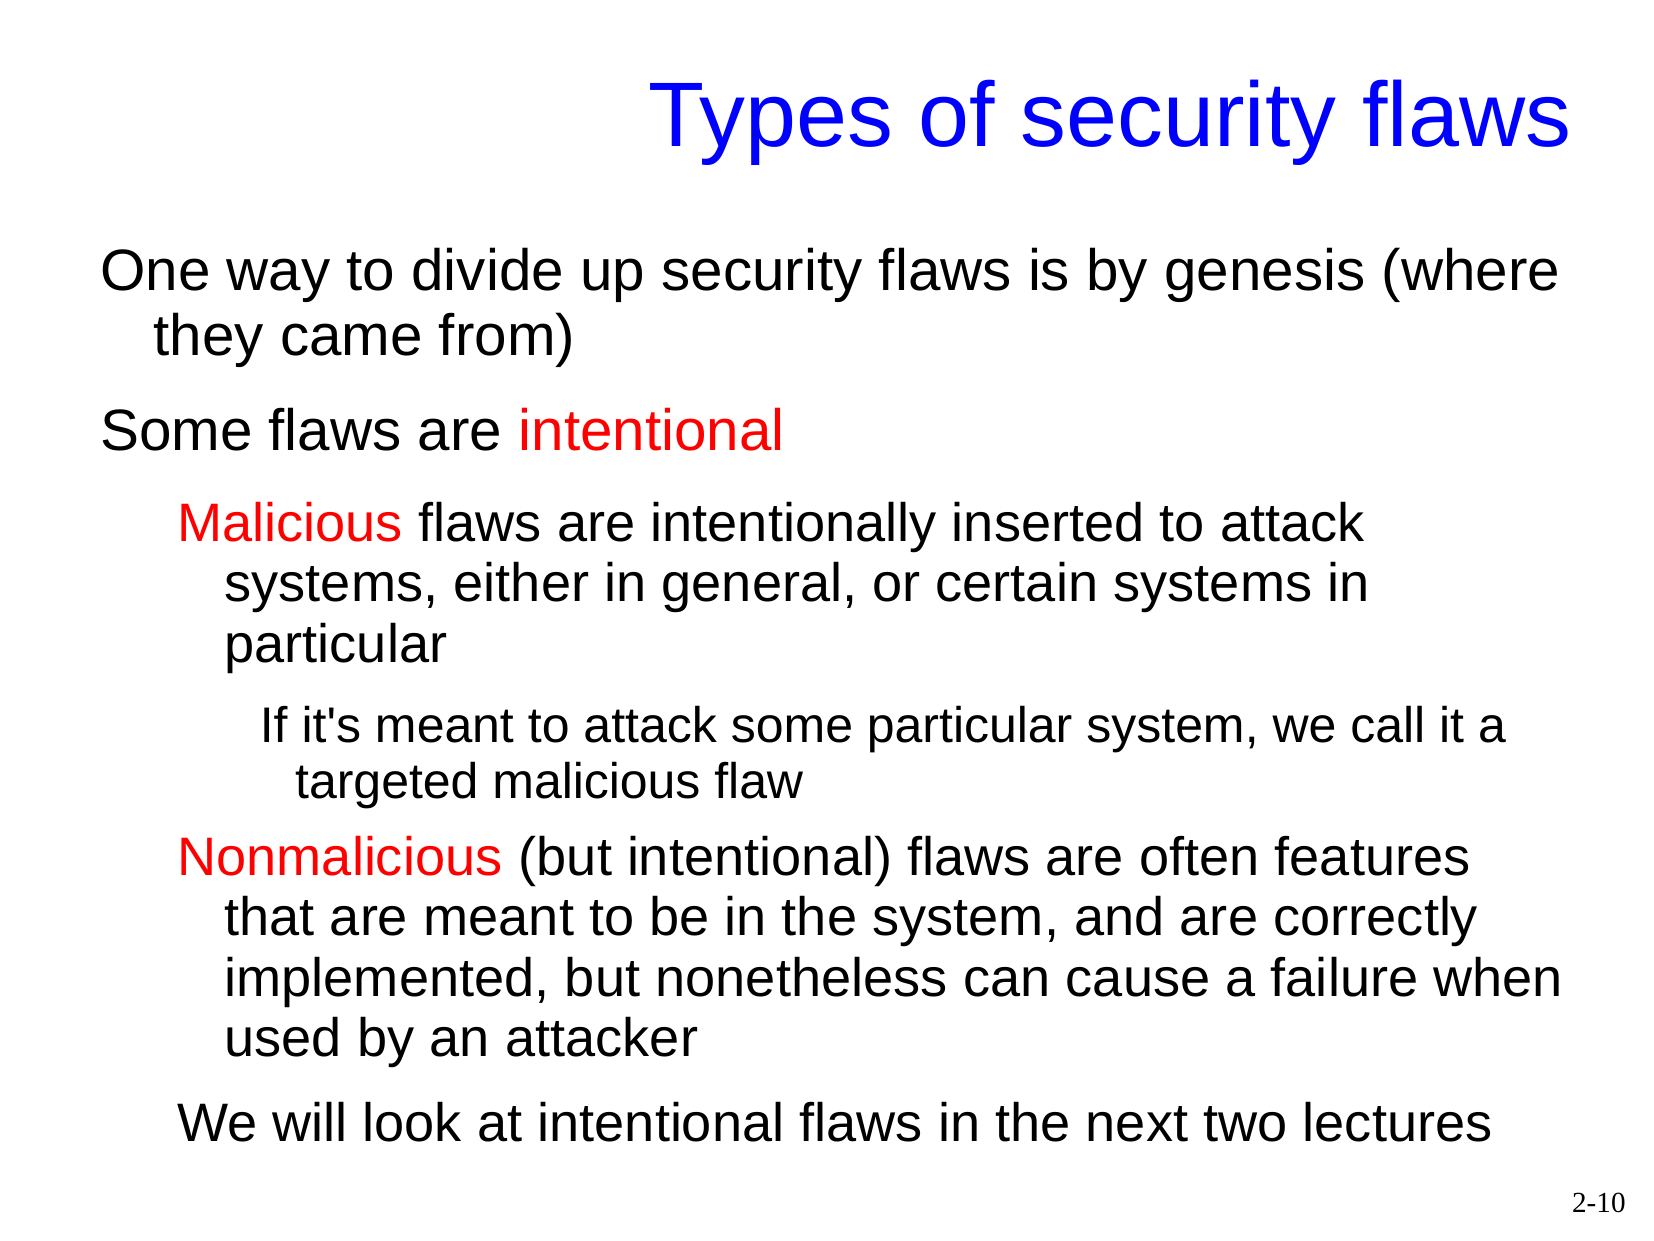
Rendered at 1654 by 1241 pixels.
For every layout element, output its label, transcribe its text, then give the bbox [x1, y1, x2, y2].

list One way to divide up security flaws is by genesis (where they came from) Some flaws are intentional Malicious flaws are intentionally inserted to attack systems, either in general, or certain systems in particular If it's meant to attack some particular system, we call it a targeted malicious flaw Nonmalicious (but intentional) flaws are often features that are meant to be in the system, and are correctly implemented, but nonetheless can cause a failure when used by an attacker We will look at intentional flaws in the next two lectures [82, 237, 1571, 1156]
title Types of security flaws [84, 18, 1573, 211]
